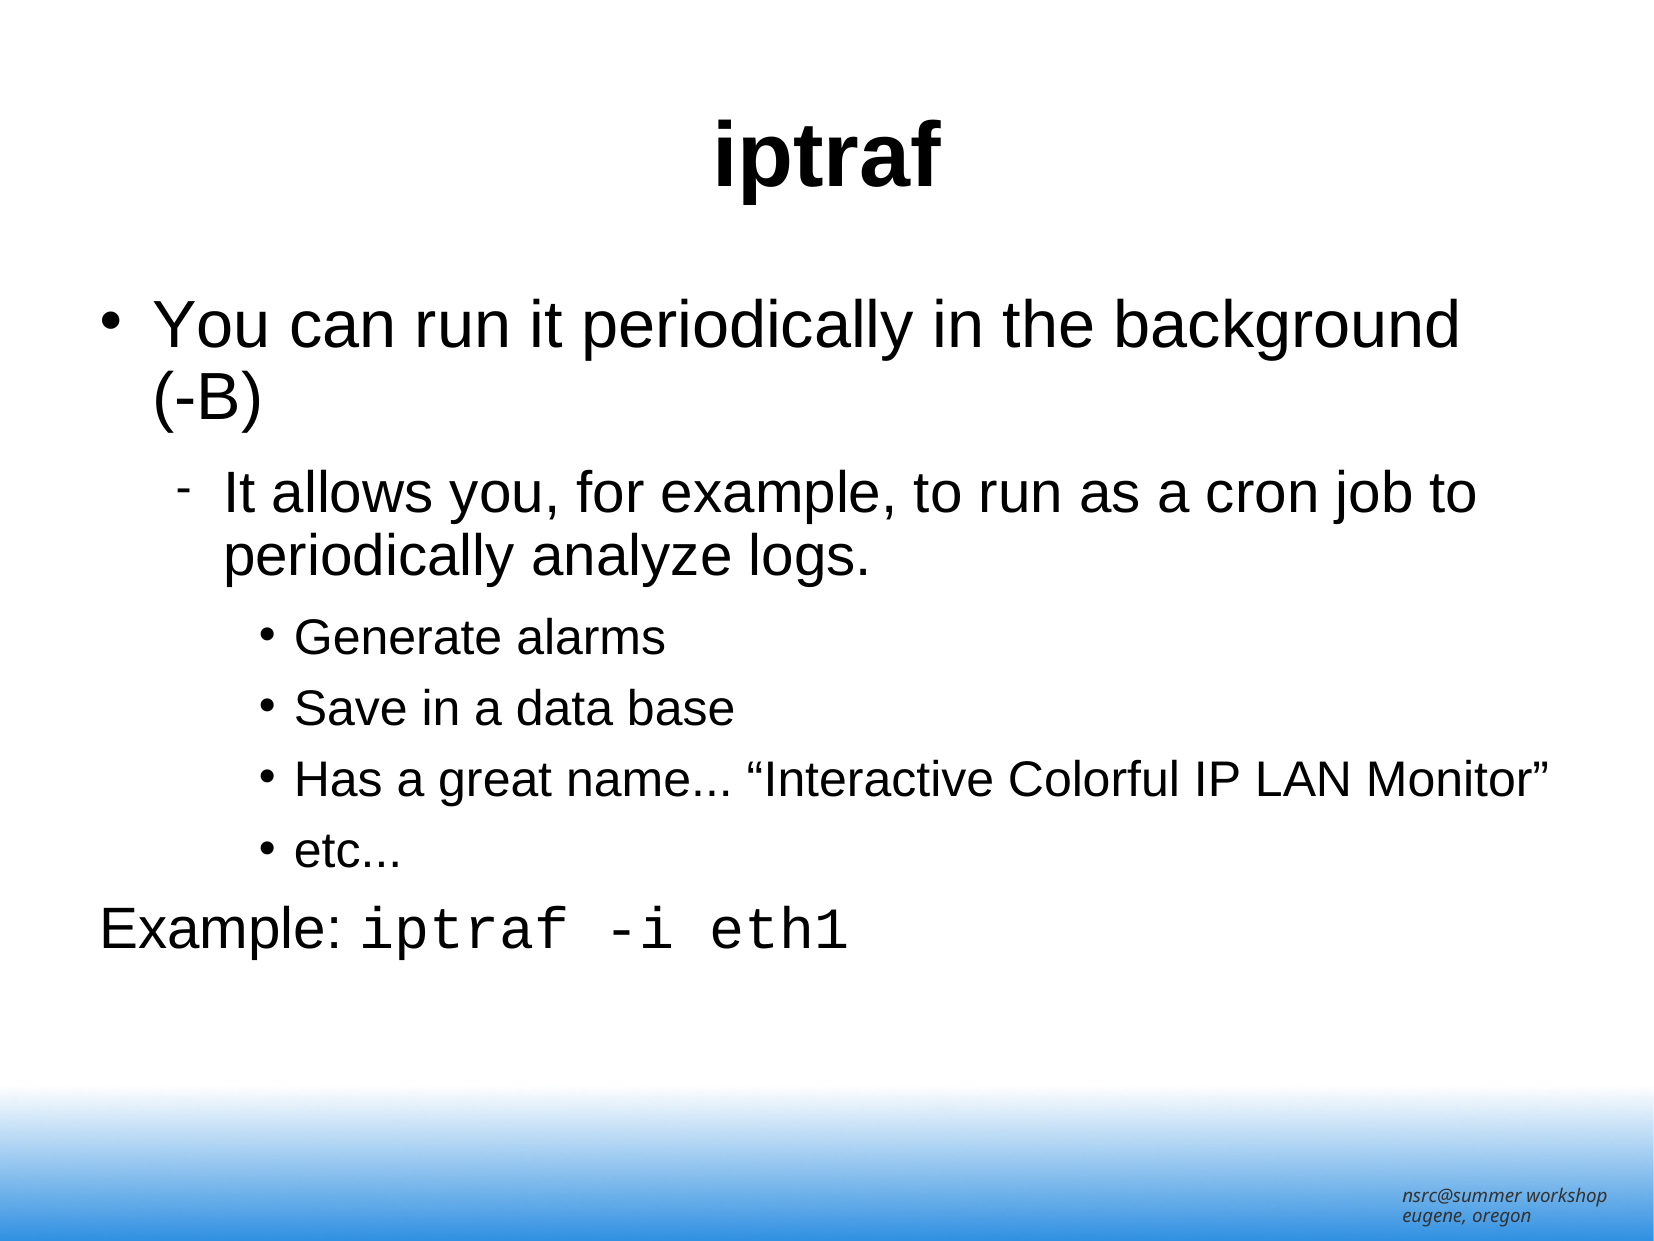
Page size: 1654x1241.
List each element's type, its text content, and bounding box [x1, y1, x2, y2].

title iptraf [82, 49, 1571, 257]
picture [0, 1083, 1654, 1241]
list You can run it periodically in the background (-B) It allows you, for example, to run as a cron job to periodically analyze logs. Generate alarms Save in a data base Has a great name... “Interactive Colorful IP LAN Monitor” etc... Example: iptraf -i eth1 [82, 290, 1571, 1109]
